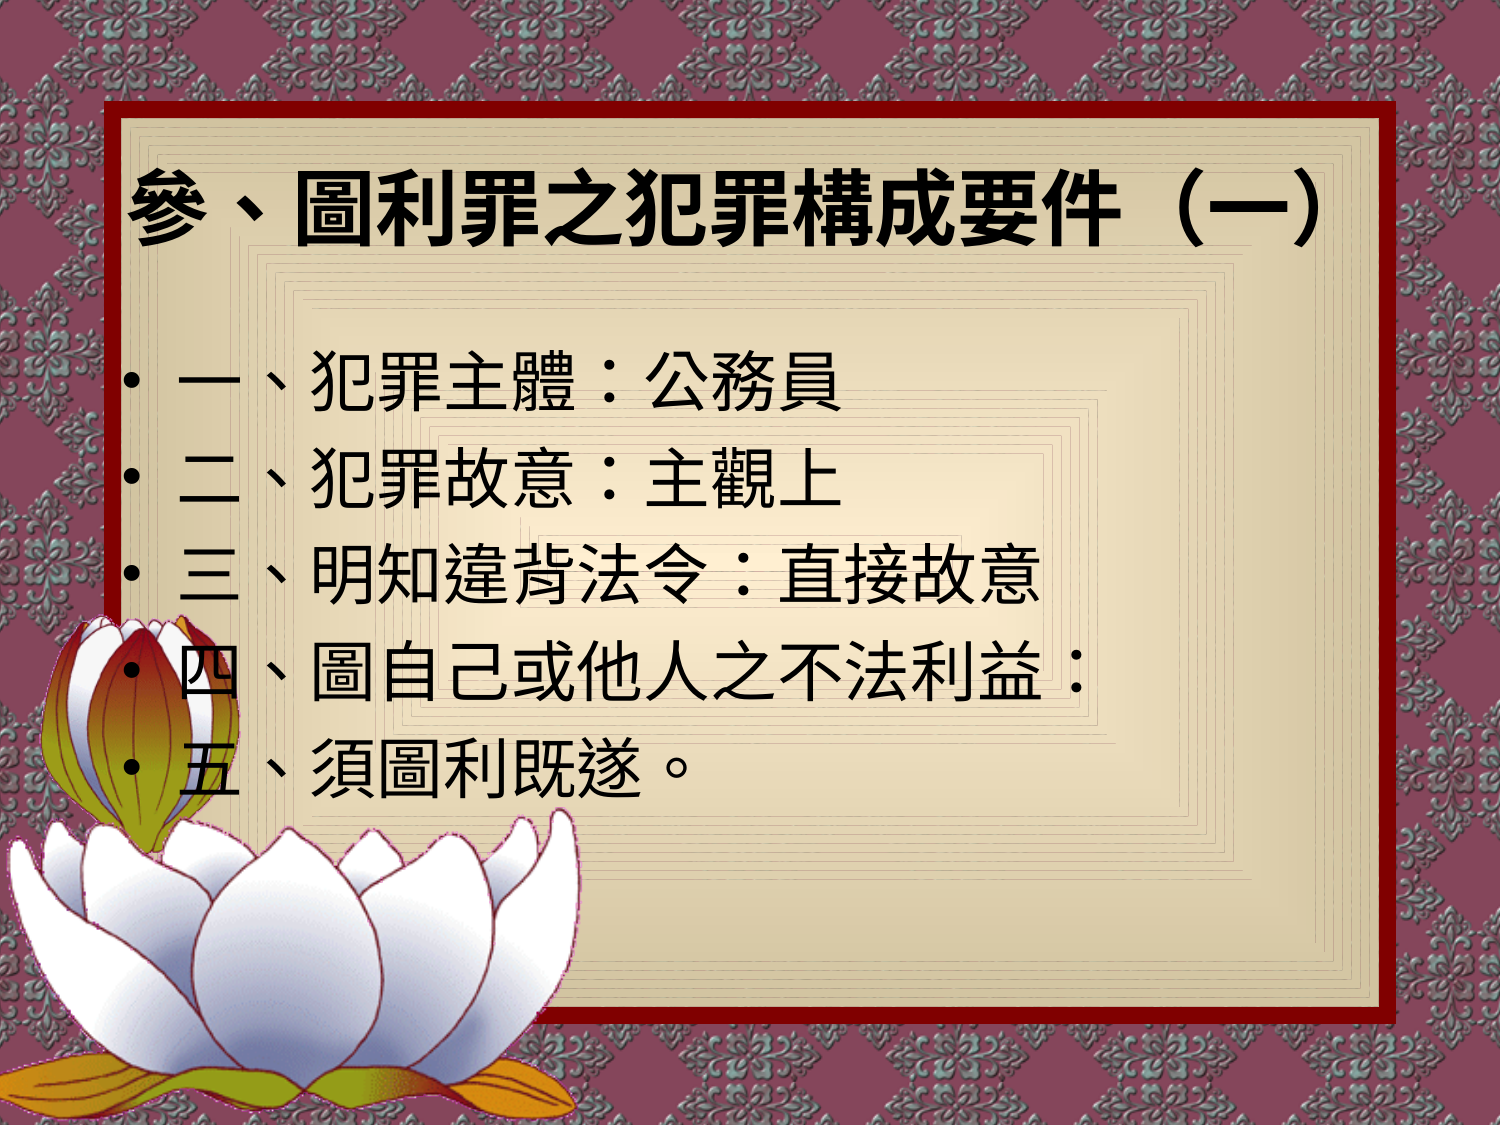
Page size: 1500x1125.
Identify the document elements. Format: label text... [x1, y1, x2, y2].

picture [0, 0, 1500, 1125]
title 參、圖利罪之犯罪構成要件（一） [112, 112, 1388, 300]
list 一、犯罪主體：公務員 二、犯罪故意：主觀上 三、明知違背法令：直接故意 四、圖自己或他人之不法利益： 五、須圖利既遂。 [112, 324, 1388, 988]
